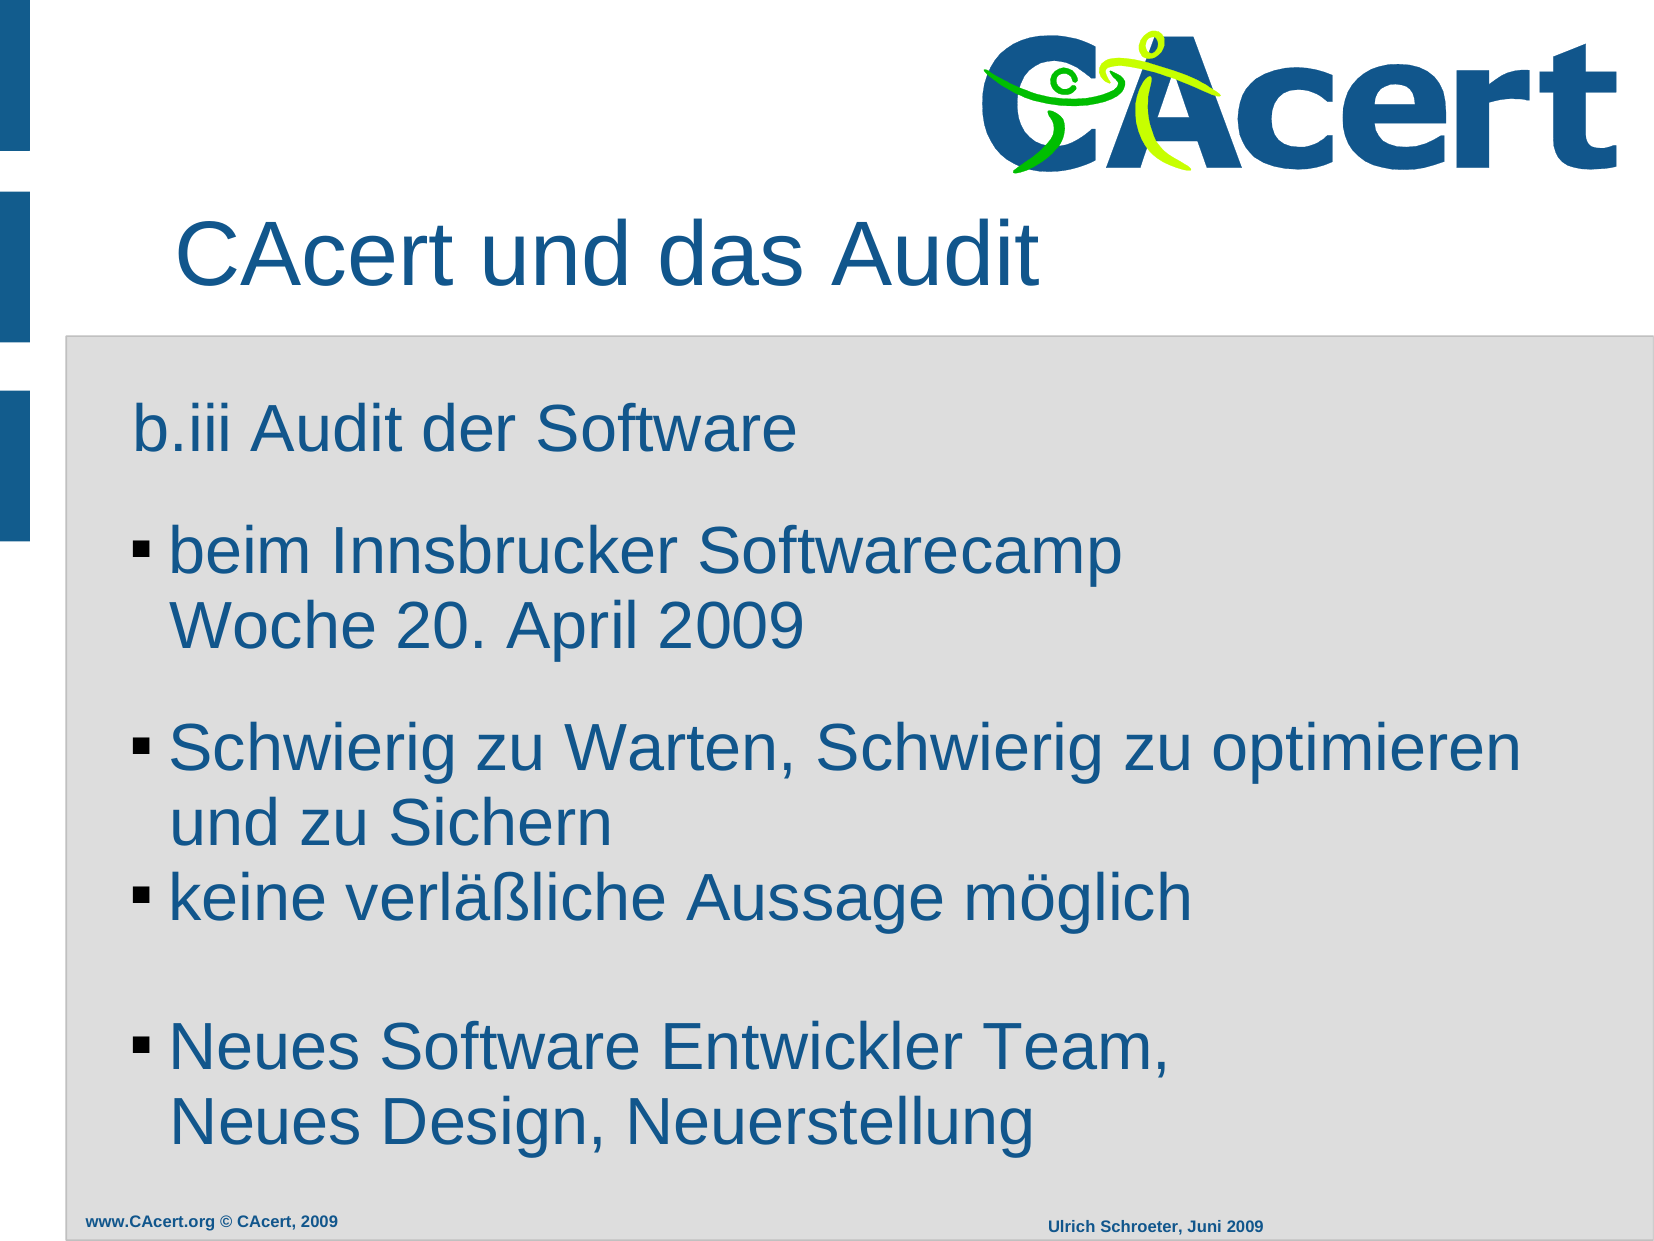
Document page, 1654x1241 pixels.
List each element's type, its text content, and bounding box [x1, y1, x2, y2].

text_box b.iii Audit der Software beim Innsbrucker Softwarecamp Woche 20. April 2009 Schwierig zu Warten, Schwierig zu optimieren und zu Sichern keine verläßliche Aussage möglich Neues Software Entwickler Team, Neues Design, Neuerstellung [118, 383, 1539, 1167]
text_box CAcert und das Audit [118, 195, 1046, 313]
